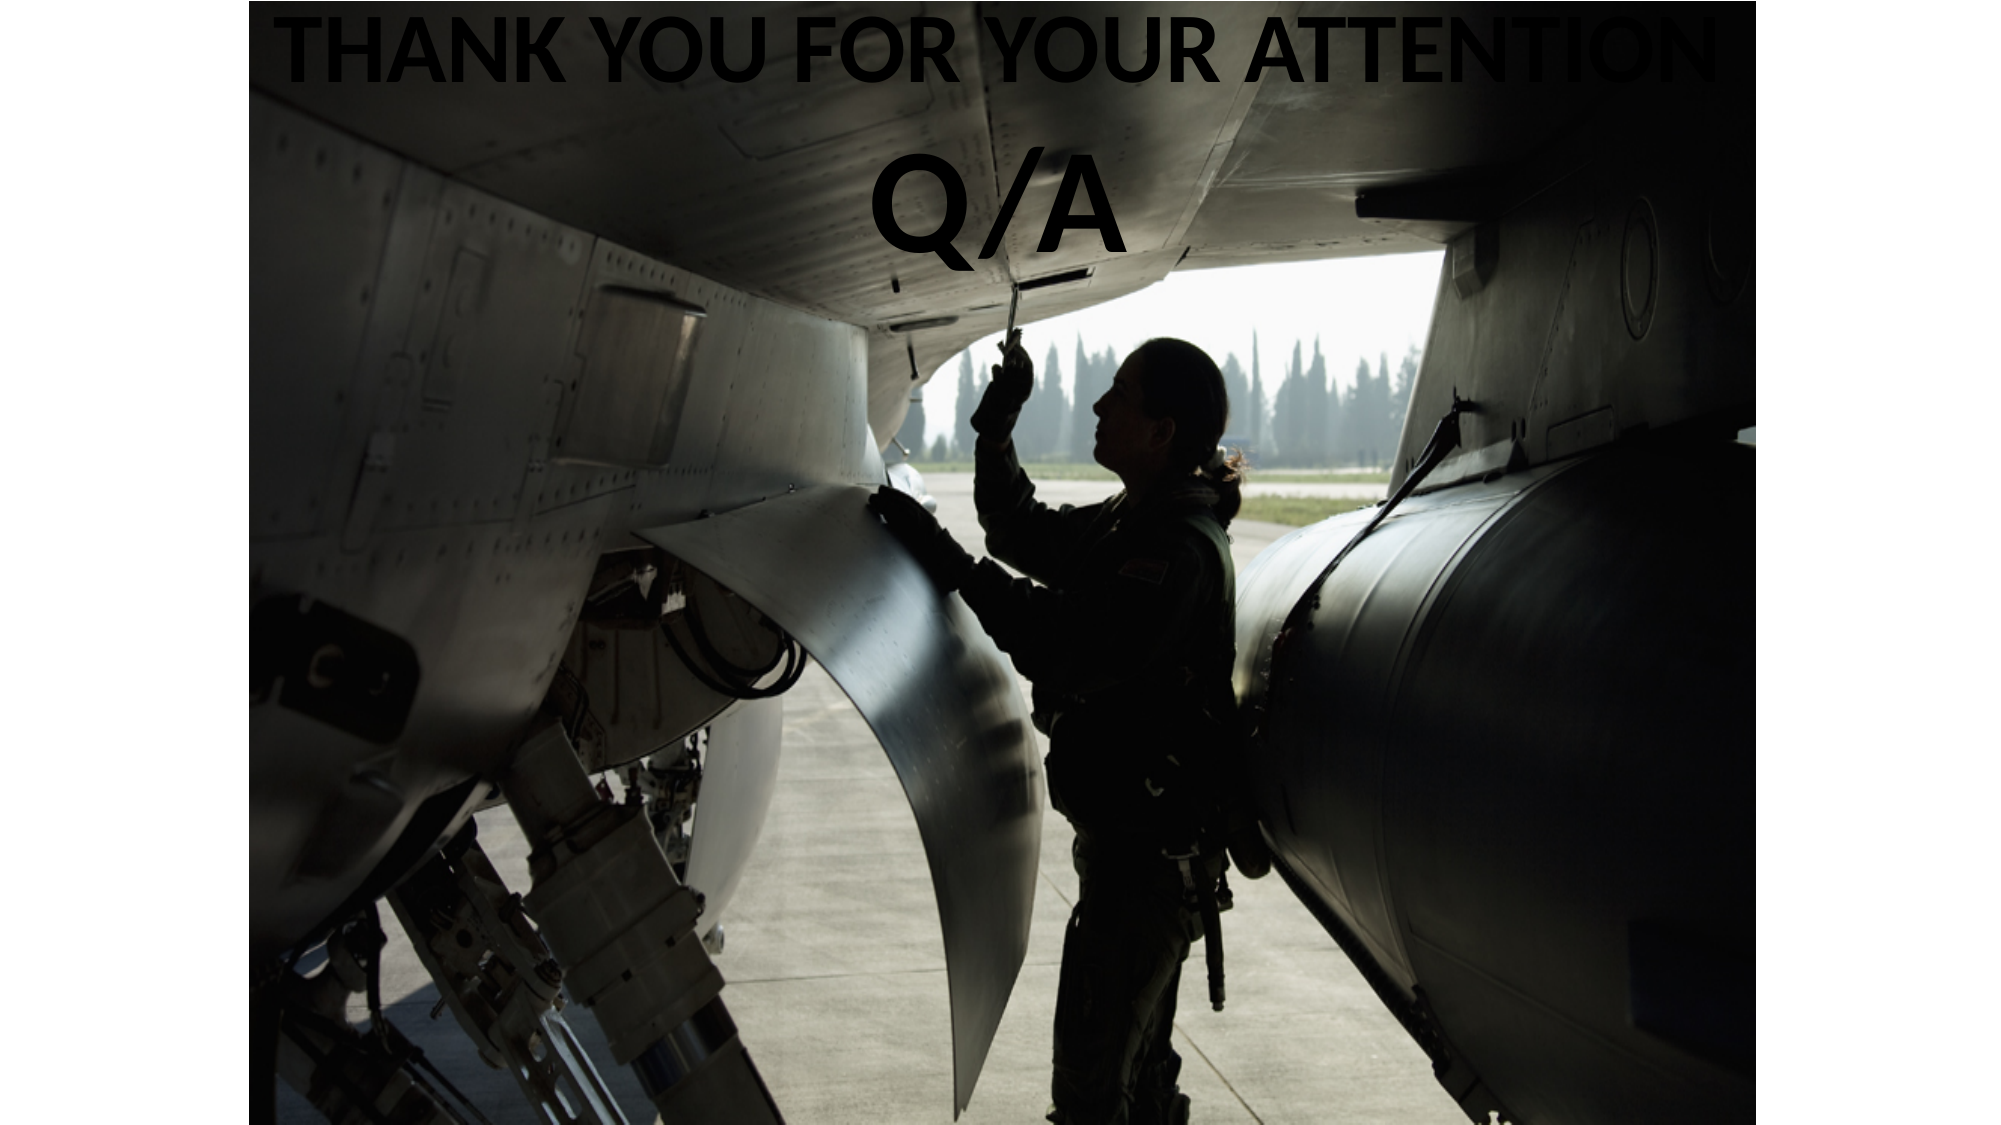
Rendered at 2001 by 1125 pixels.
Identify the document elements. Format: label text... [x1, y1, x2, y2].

picture [249, 1, 1756, 1125]
text_box THANK YOU FOR YOUR ATTENTION Q/A [259, 0, 1738, 521]
